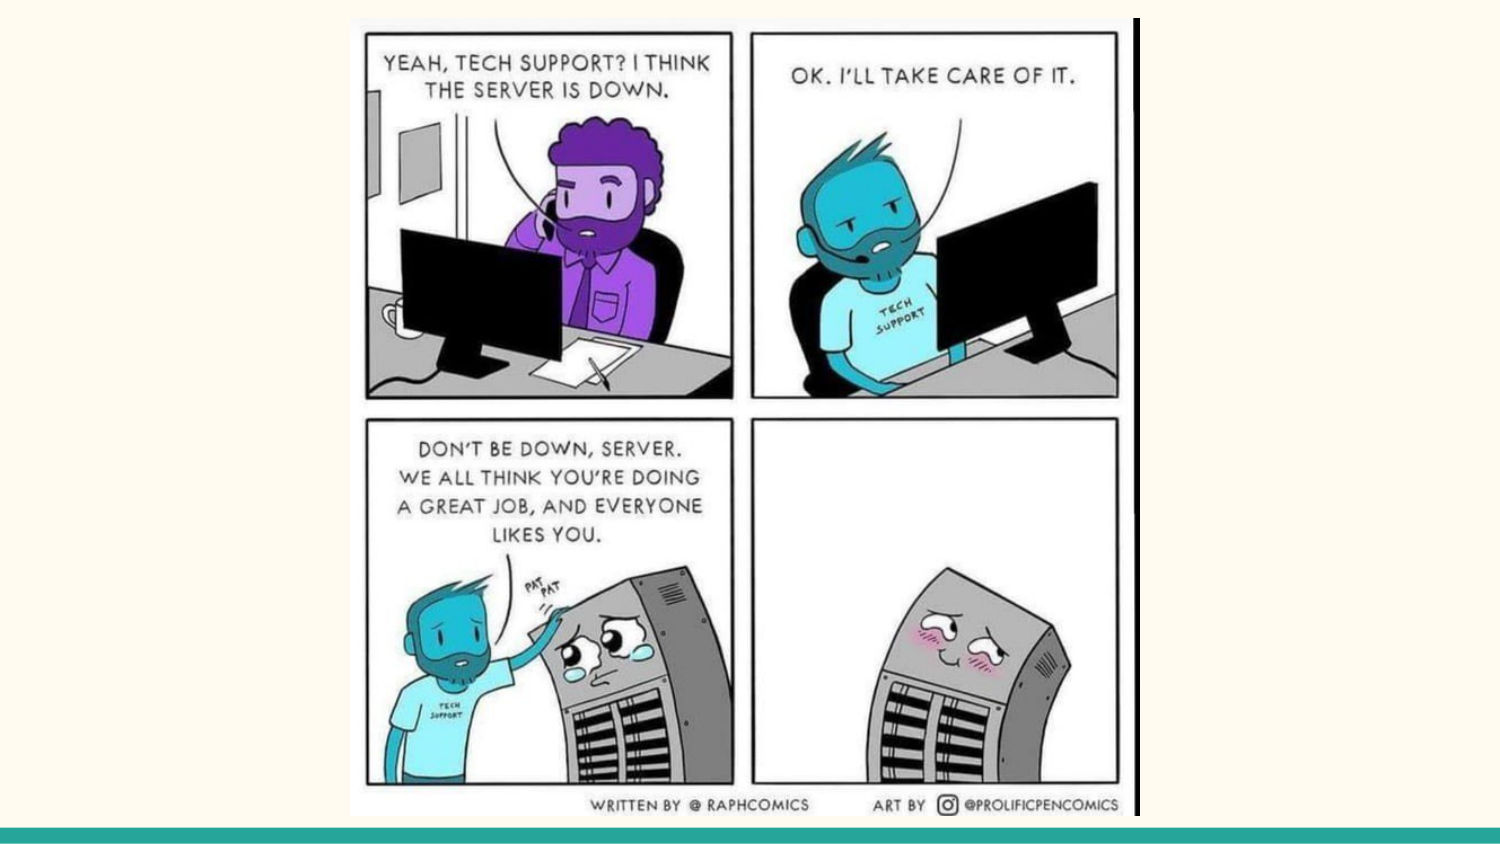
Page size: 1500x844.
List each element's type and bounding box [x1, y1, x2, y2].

picture [350, 18, 1140, 816]
